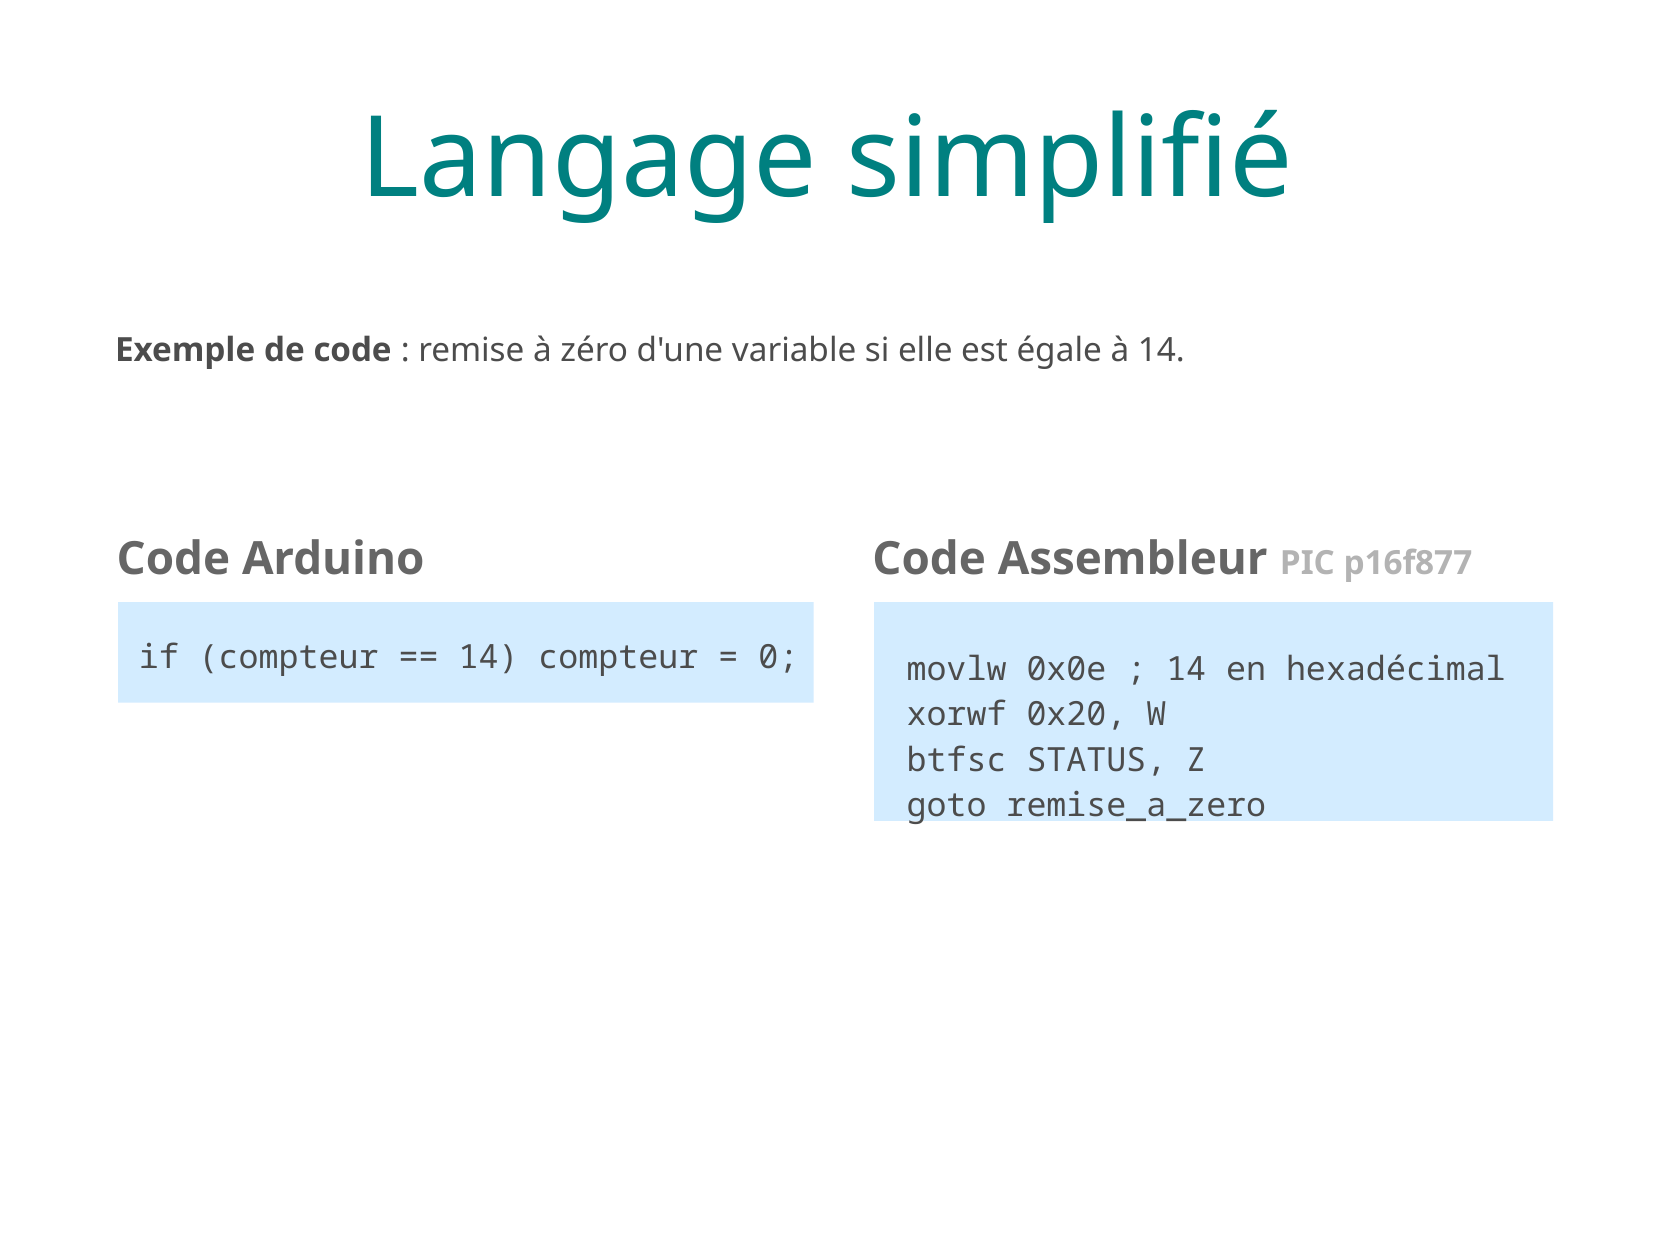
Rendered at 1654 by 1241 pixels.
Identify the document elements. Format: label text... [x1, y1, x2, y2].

title Langage simplifié [82, 49, 1571, 257]
text_box if (compteur == 14) compteur = 0; [124, 625, 814, 675]
text_box [118, 602, 814, 703]
text_box Code Arduino [101, 518, 429, 585]
text_box movlw 0x0e ; 14 en hexadécimal xorwf 0x20, W btfsc STATUS, Z goto remise_a_zero [891, 637, 1536, 786]
text_box [874, 602, 1554, 821]
text_box Code Assembleur PIC p16f877 [857, 518, 1471, 585]
text_box Exemple de code : remise à zéro d'une variable si elle est égale à 14. [100, 318, 1159, 371]
text_box [911, 800, 921, 814]
